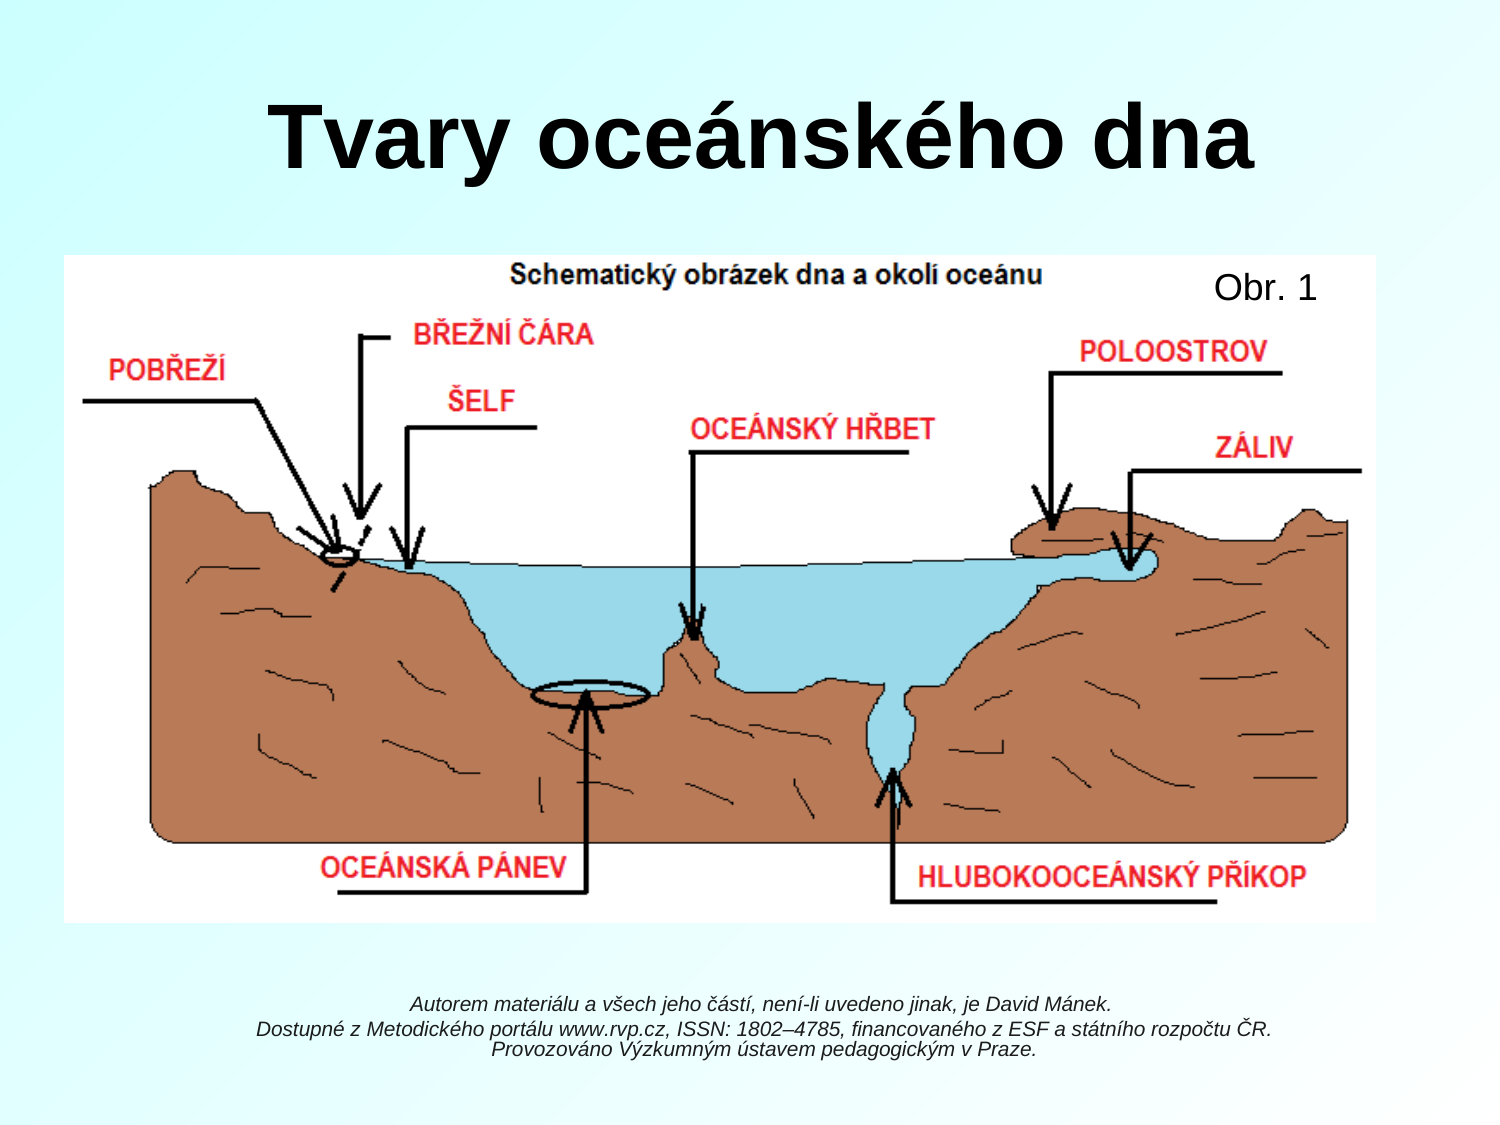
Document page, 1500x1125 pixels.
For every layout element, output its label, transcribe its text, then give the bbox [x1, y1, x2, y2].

title Tvary oceánského dna [123, 66, 1399, 197]
text_box Obr. 1 [1198, 255, 1353, 316]
text_box Autorem materiálu a všech jeho částí, není-li uvedeno jinak, je David Mánek. Dostupné z Metodického portálu www.rvp.cz, ISSN: 1802–4785, financovaného z ESF a státního rozpočtu ČR. Provozováno Výzkumným ústavem pedagogickým v Praze. [206, 987, 1323, 1091]
picture [64, 255, 1376, 923]
